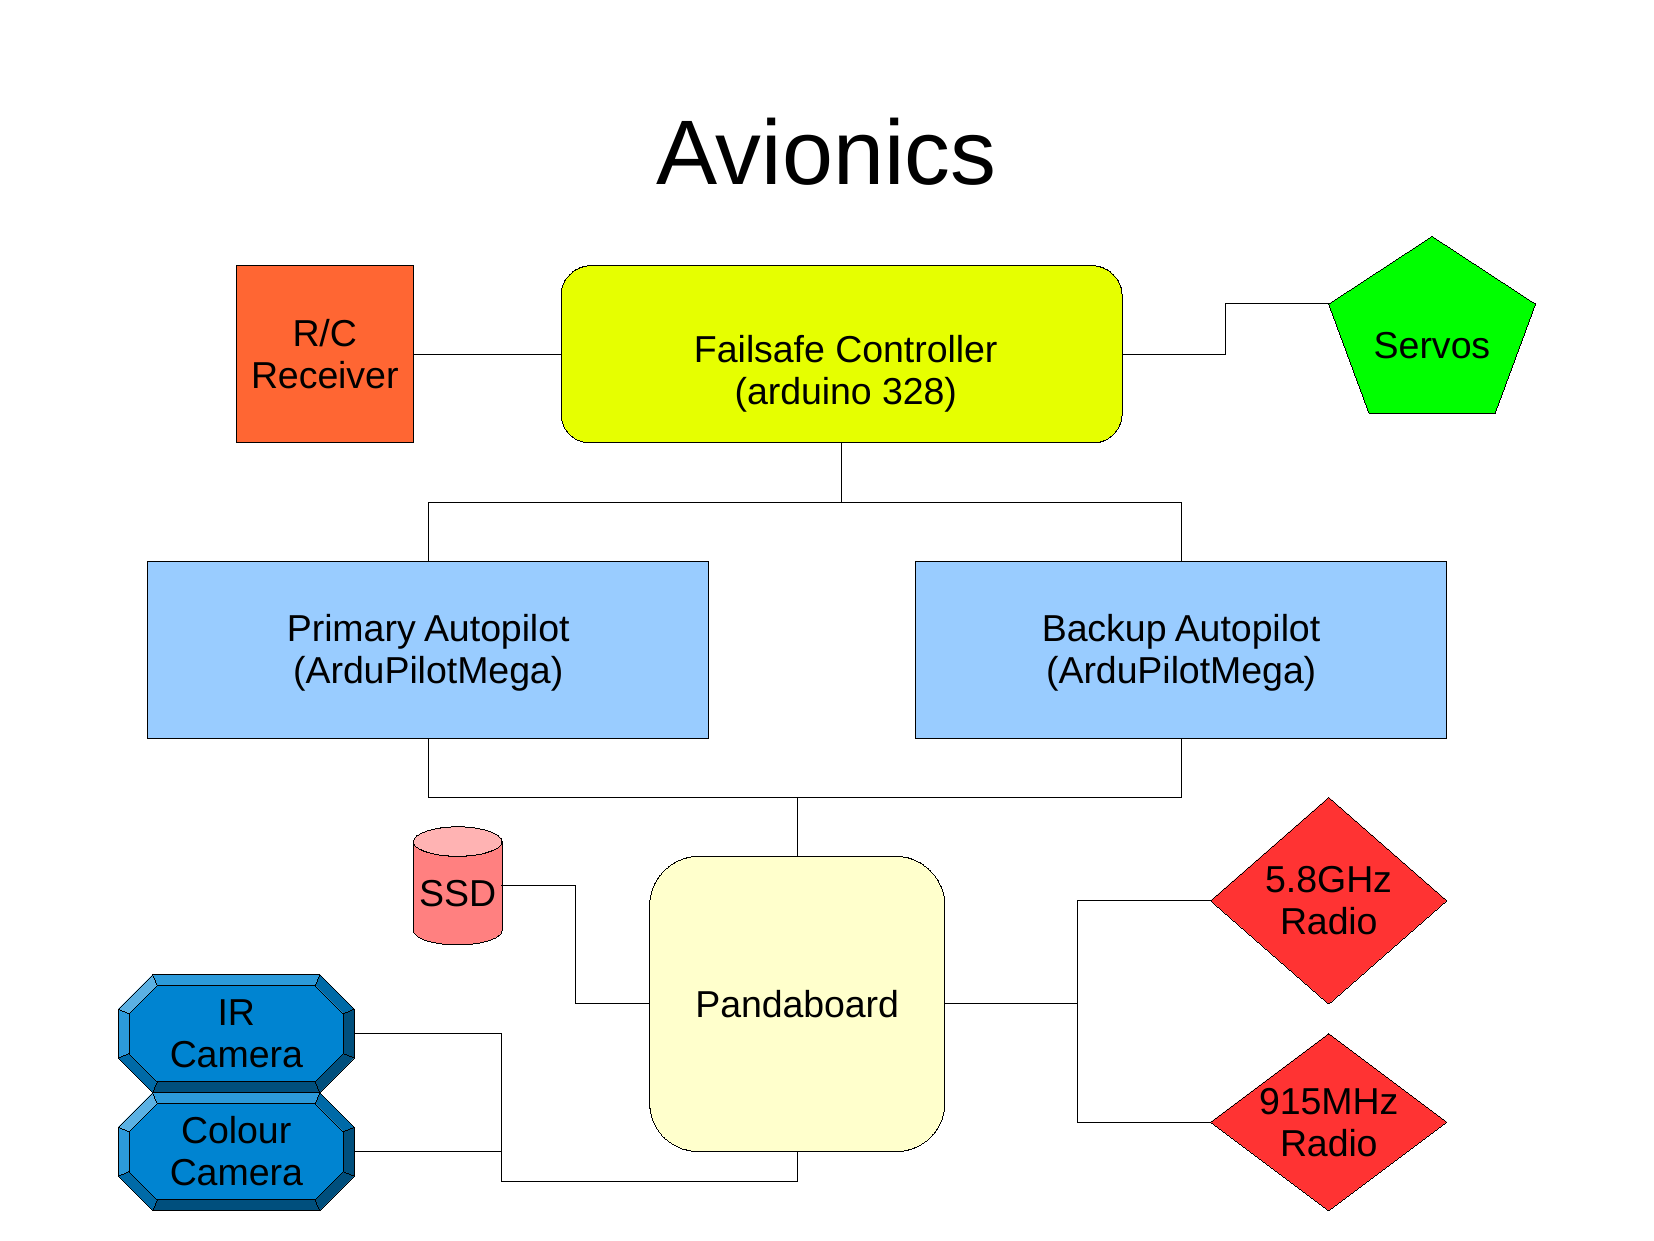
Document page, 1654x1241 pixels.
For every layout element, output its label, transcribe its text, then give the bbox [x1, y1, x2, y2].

text_box R/C Receiver [236, 265, 414, 443]
text_box Servos [1328, 236, 1536, 414]
text_box 5.8GHz Radio [1211, 797, 1447, 1004]
text_box Failsafe Controller (arduino 328) [679, 321, 1013, 420]
text_box Backup Autopilot (ArduPilotMega) [915, 561, 1447, 739]
text_box IR Camera [130, 986, 343, 1081]
text_box Primary Autopilot (ArduPilotMega) [147, 561, 709, 739]
text_box [561, 265, 1123, 443]
text_box Pandaboard [649, 856, 945, 1152]
text_box Colour Camera [130, 1104, 343, 1199]
text_box SSD [413, 842, 503, 945]
title Avionics [82, 49, 1571, 257]
text_box 915MHz Radio [1210, 1033, 1447, 1211]
